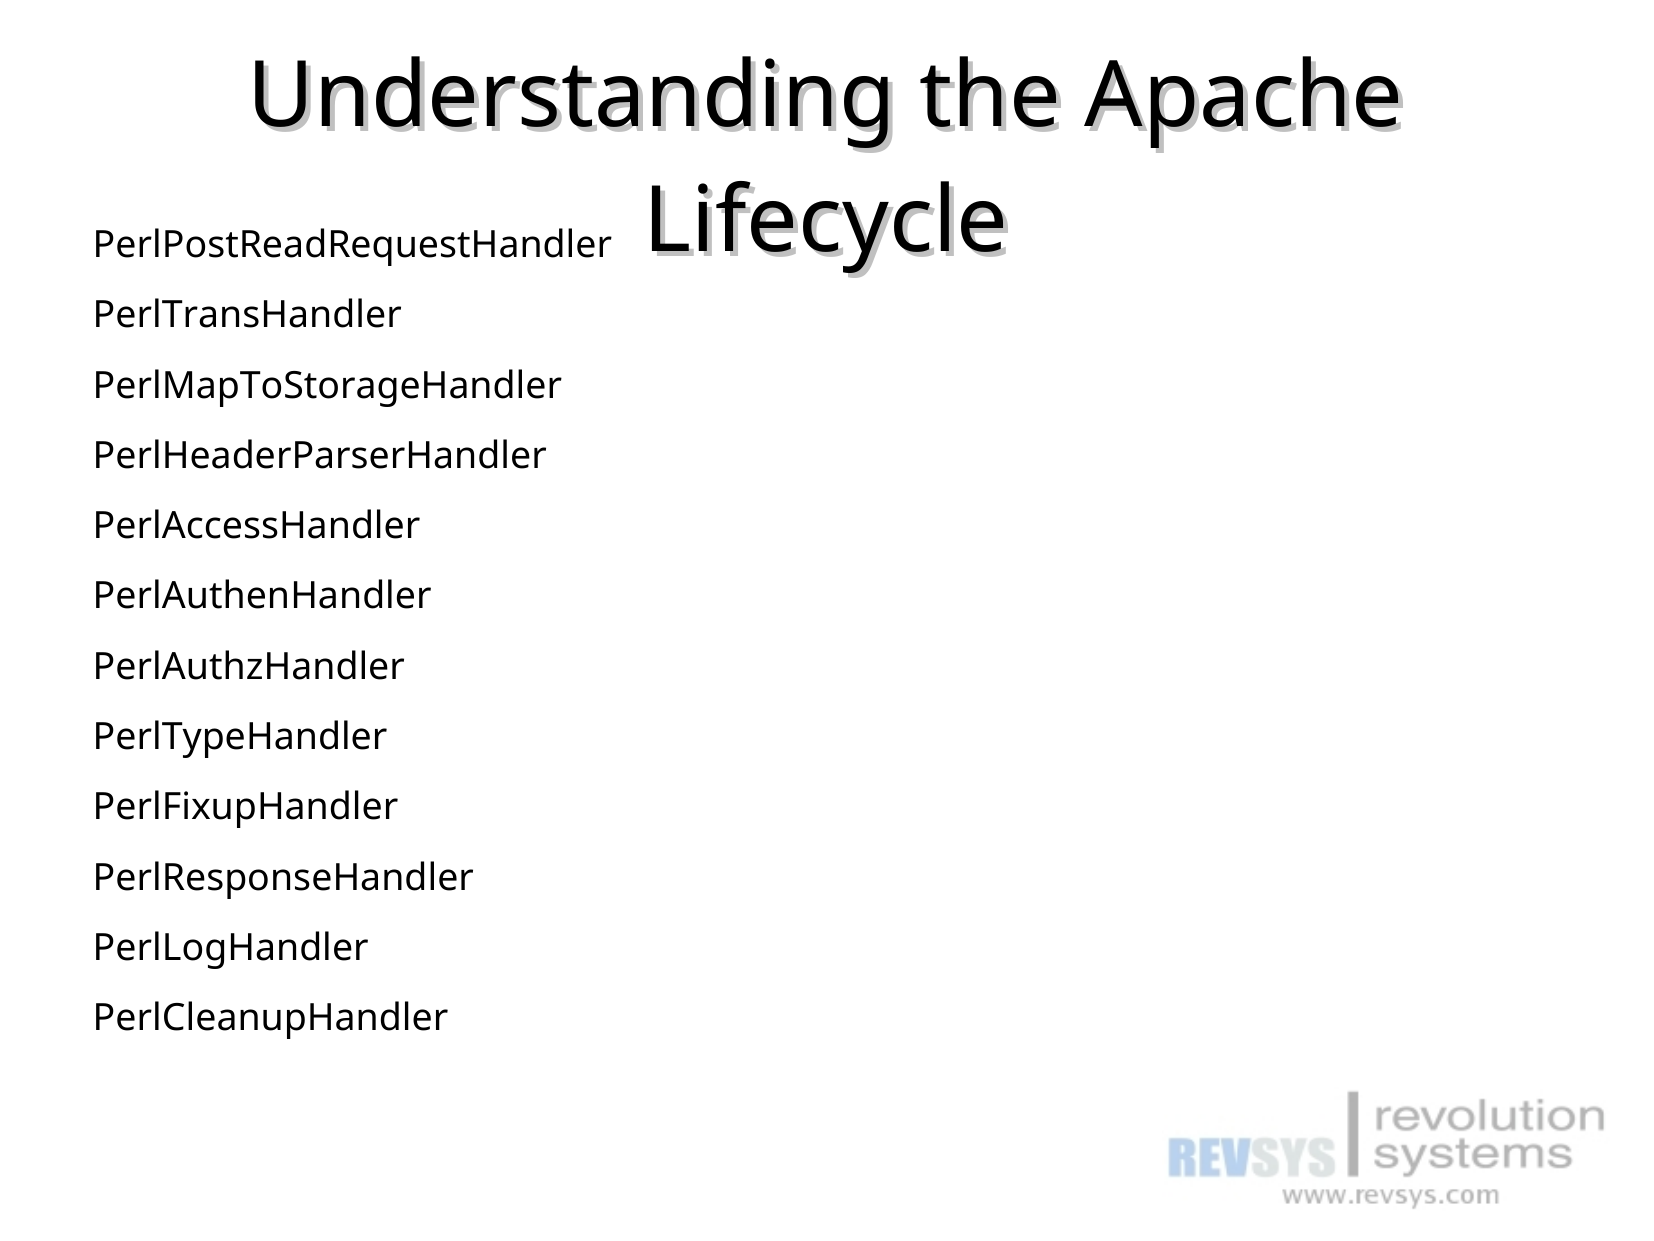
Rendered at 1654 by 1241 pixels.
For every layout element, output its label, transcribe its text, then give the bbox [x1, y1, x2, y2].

picture [1162, 1087, 1613, 1211]
title Understanding the Apache Lifecycle [82, 49, 1571, 257]
list PerlPostReadRequestHandler PerlTransHandler PerlMapToStorageHandler PerlHeaderParserHandler PerlAccessHandler PerlAuthenHandler PerlAuthzHandler PerlTypeHandler PerlFixupHandler PerlResponseHandler PerlLogHandler PerlCleanupHandler [75, 225, 1563, 993]
